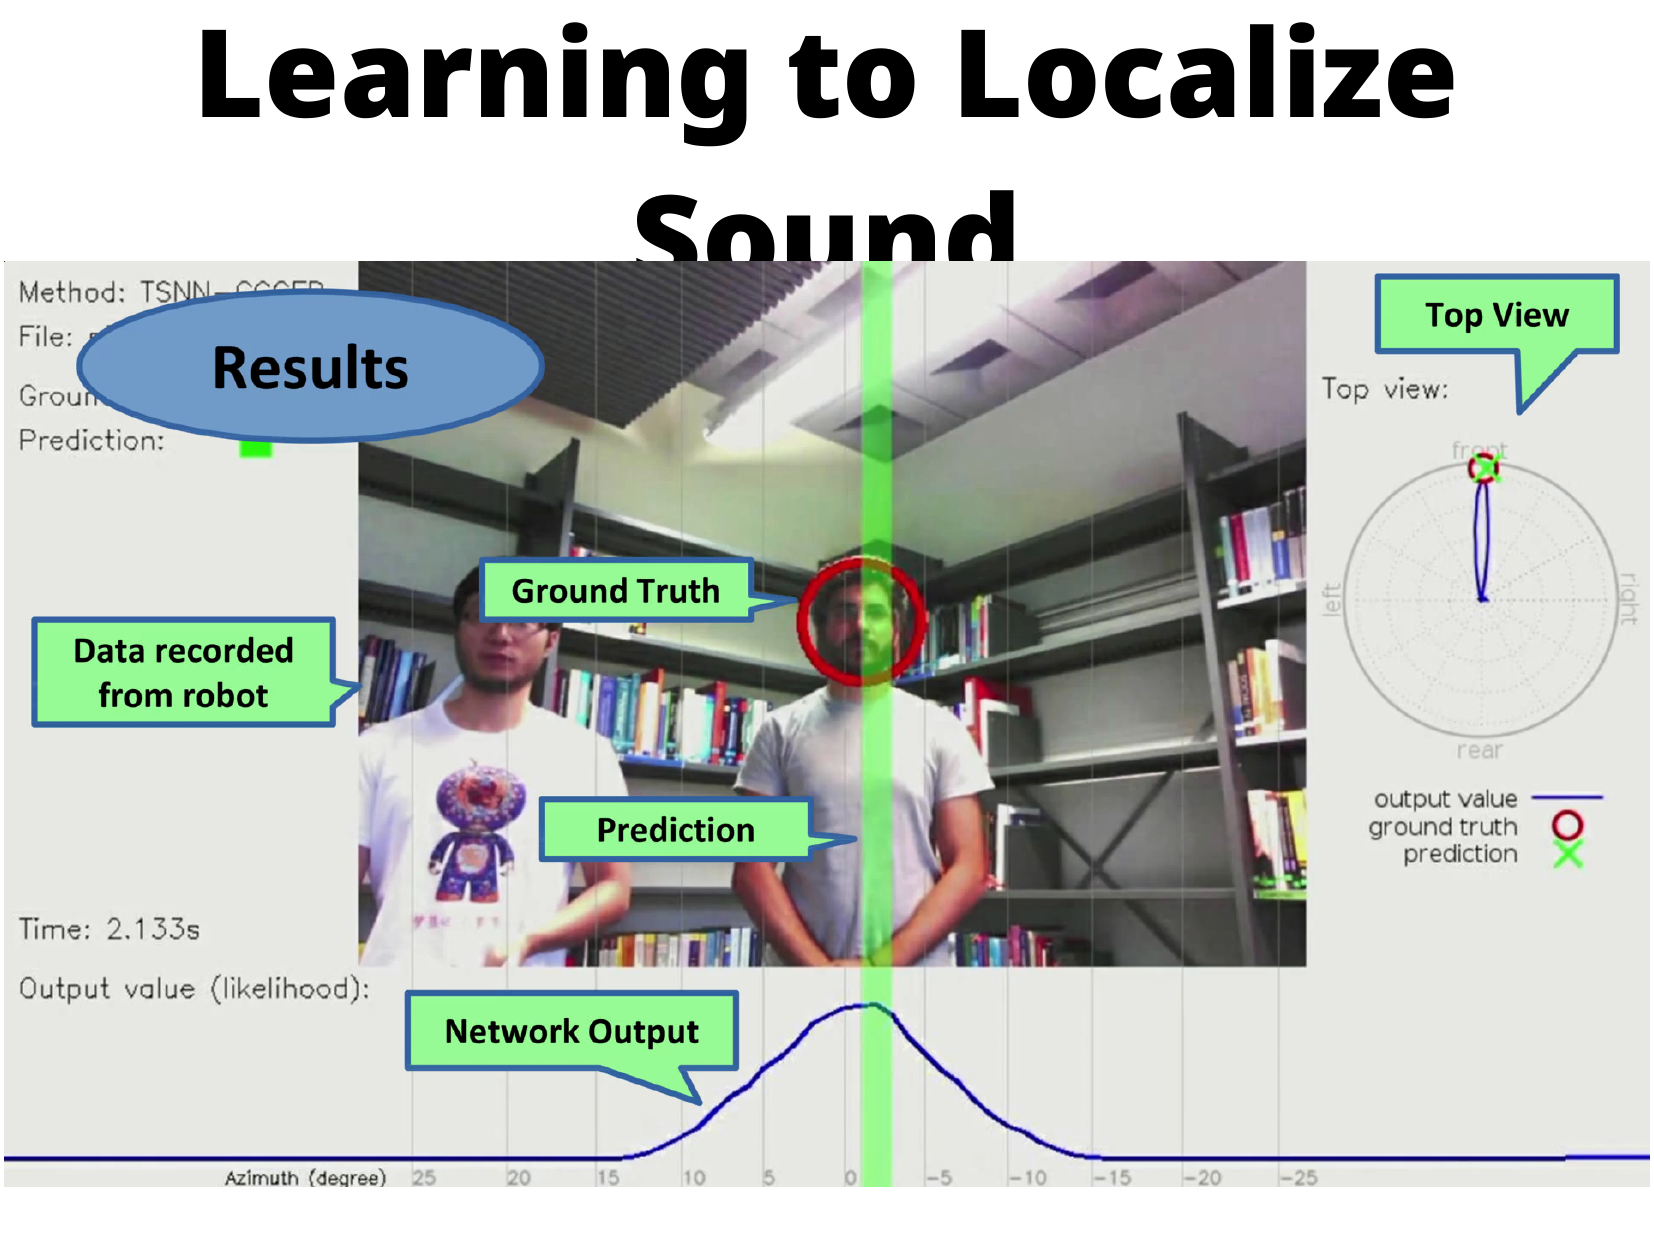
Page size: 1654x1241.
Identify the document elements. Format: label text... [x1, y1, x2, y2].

title Learning to Localize Sound [82, 49, 1571, 257]
text_box [3, 260, 1651, 1188]
